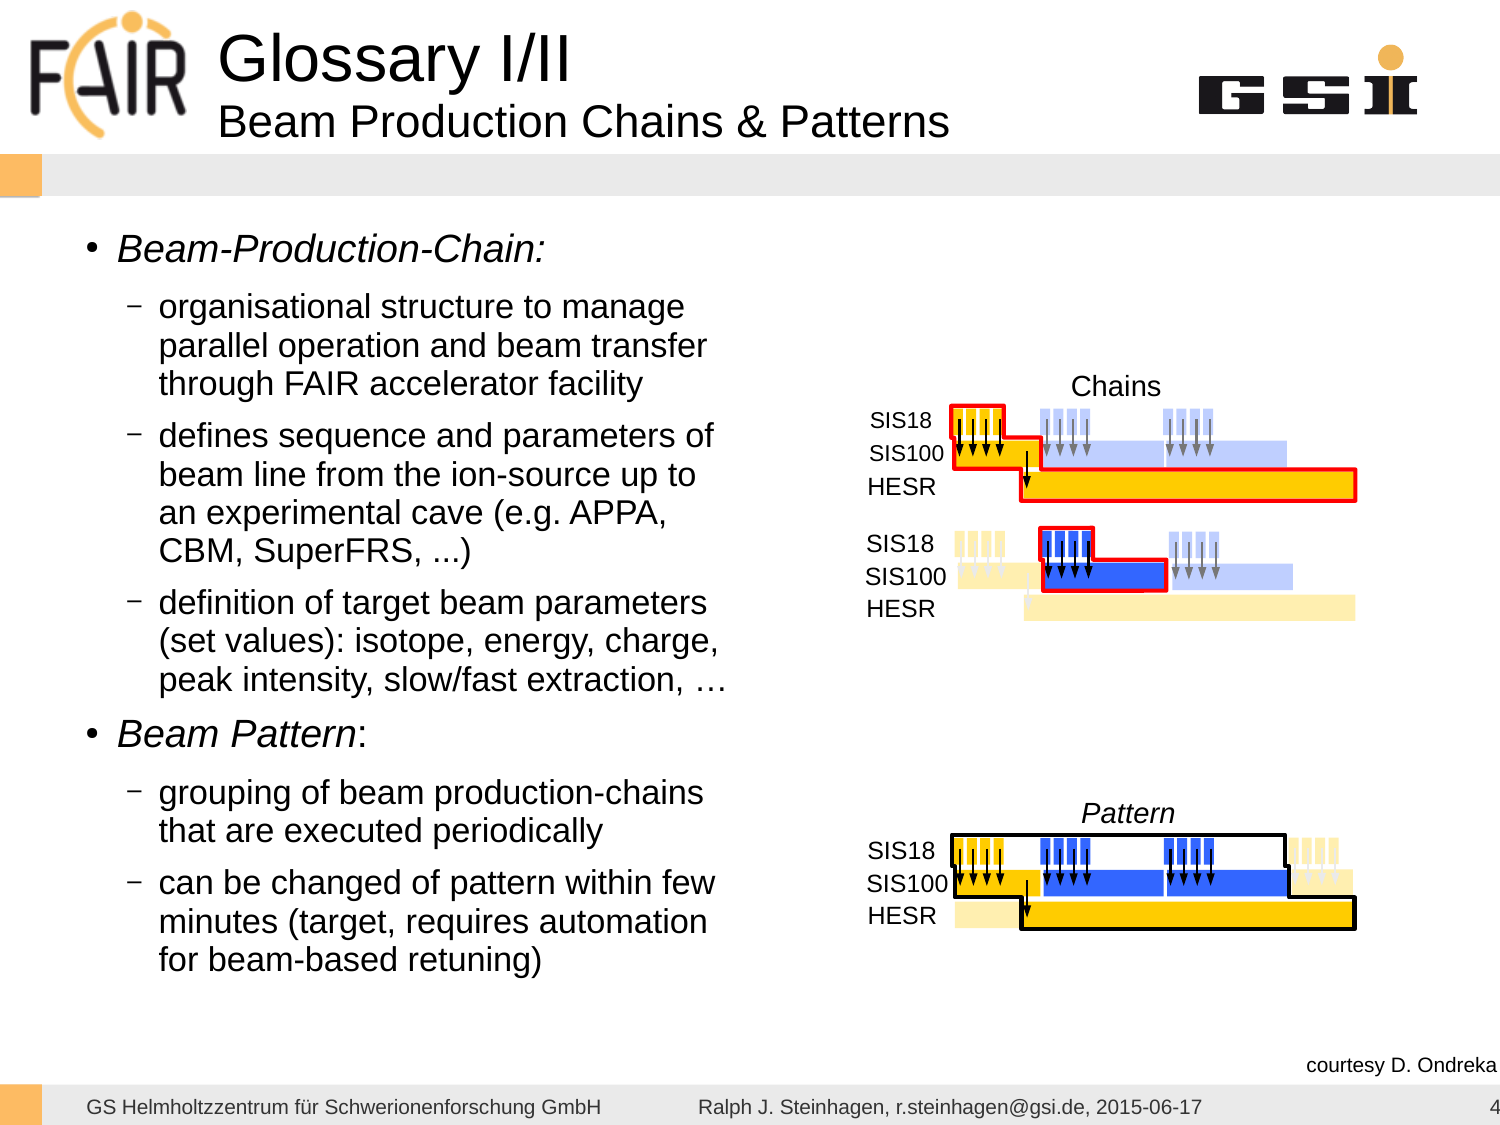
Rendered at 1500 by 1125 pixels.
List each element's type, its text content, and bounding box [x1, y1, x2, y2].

text_box HESR [866, 592, 937, 623]
text_box [1190, 838, 1201, 865]
text_box Chains [1056, 359, 1177, 410]
text_box [1167, 869, 1287, 897]
text_box [1066, 408, 1077, 436]
text_box [1172, 563, 1293, 591]
text_box SIS100 [866, 867, 949, 898]
text_box [1040, 838, 1051, 865]
text_box [1163, 838, 1174, 865]
text_box SIS100 [869, 438, 945, 467]
text_box [1203, 408, 1214, 436]
text_box [1177, 838, 1188, 865]
text_box [1288, 837, 1299, 865]
text_box [979, 408, 990, 436]
text_box [1043, 531, 1052, 558]
text_box [1053, 408, 1064, 436]
text_box [1301, 837, 1312, 865]
text_box [1163, 408, 1174, 436]
text_box courtesy D. Ondreka [1306, 1054, 1497, 1078]
text_box [1176, 408, 1187, 436]
text_box [1209, 531, 1220, 559]
text_box [1043, 869, 1164, 897]
text_box [1040, 408, 1051, 436]
text_box [957, 440, 1039, 468]
text_box [966, 838, 977, 865]
text_box [1023, 594, 1356, 621]
text_box [1080, 408, 1091, 436]
text_box [1044, 440, 1164, 467]
text_box [1315, 837, 1326, 865]
text_box [1024, 901, 1352, 927]
text_box [954, 901, 1019, 929]
text_box [1182, 531, 1193, 559]
text_box [1166, 440, 1287, 467]
text_box [966, 408, 977, 436]
text_box [1328, 837, 1339, 865]
text_box [954, 530, 965, 558]
text_box [1080, 838, 1091, 865]
picture [30, 9, 187, 141]
text_box [1189, 408, 1200, 436]
text_box [1046, 562, 1164, 588]
text_box [993, 408, 1001, 436]
text_box [1066, 838, 1077, 865]
text_box [1053, 838, 1064, 865]
text_box HESR [867, 470, 937, 501]
text_box [1291, 869, 1353, 895]
text_box [1081, 530, 1090, 558]
list Beam-Production-Chain: organisational structure to manage parallel operation and beam transfer through FAIR accelerator facility defines sequence and parameters of beam line from the ion-source up to an experimental cave (e.g. APPA, CBM, SuperFRS, ...) definition of target beam parameters (set values): isotope, energy, charge, peak intensity, slow/fast extraction, … Beam Pattern: grouping of beam production-chains that are executed periodically can be changed of pattern within few minutes (target, requires automation for beam-based retuning) [75, 226, 734, 1050]
text_box [1054, 531, 1065, 558]
text_box [1203, 838, 1214, 865]
text_box [993, 838, 1004, 865]
text_box [1024, 471, 1353, 498]
title Glossary I/II Beam Production Chains & Patterns [217, 20, 1109, 147]
text_box SIS18 [865, 527, 935, 558]
text_box [980, 838, 991, 865]
text_box [1195, 531, 1206, 559]
text_box [994, 530, 1005, 558]
text_box Pattern [1066, 786, 1191, 833]
text_box SIS100 [864, 560, 948, 591]
text_box [954, 408, 963, 436]
text_box [954, 838, 964, 865]
text_box SIS18 [867, 834, 936, 865]
text_box [1168, 531, 1179, 559]
text_box SIS18 [869, 405, 933, 434]
text_box HESR [867, 899, 938, 930]
text_box [957, 562, 1041, 590]
picture [1197, 42, 1419, 117]
text_box [957, 869, 1041, 897]
text_box [967, 530, 978, 558]
text_box [981, 530, 992, 558]
text_box [1068, 530, 1079, 558]
